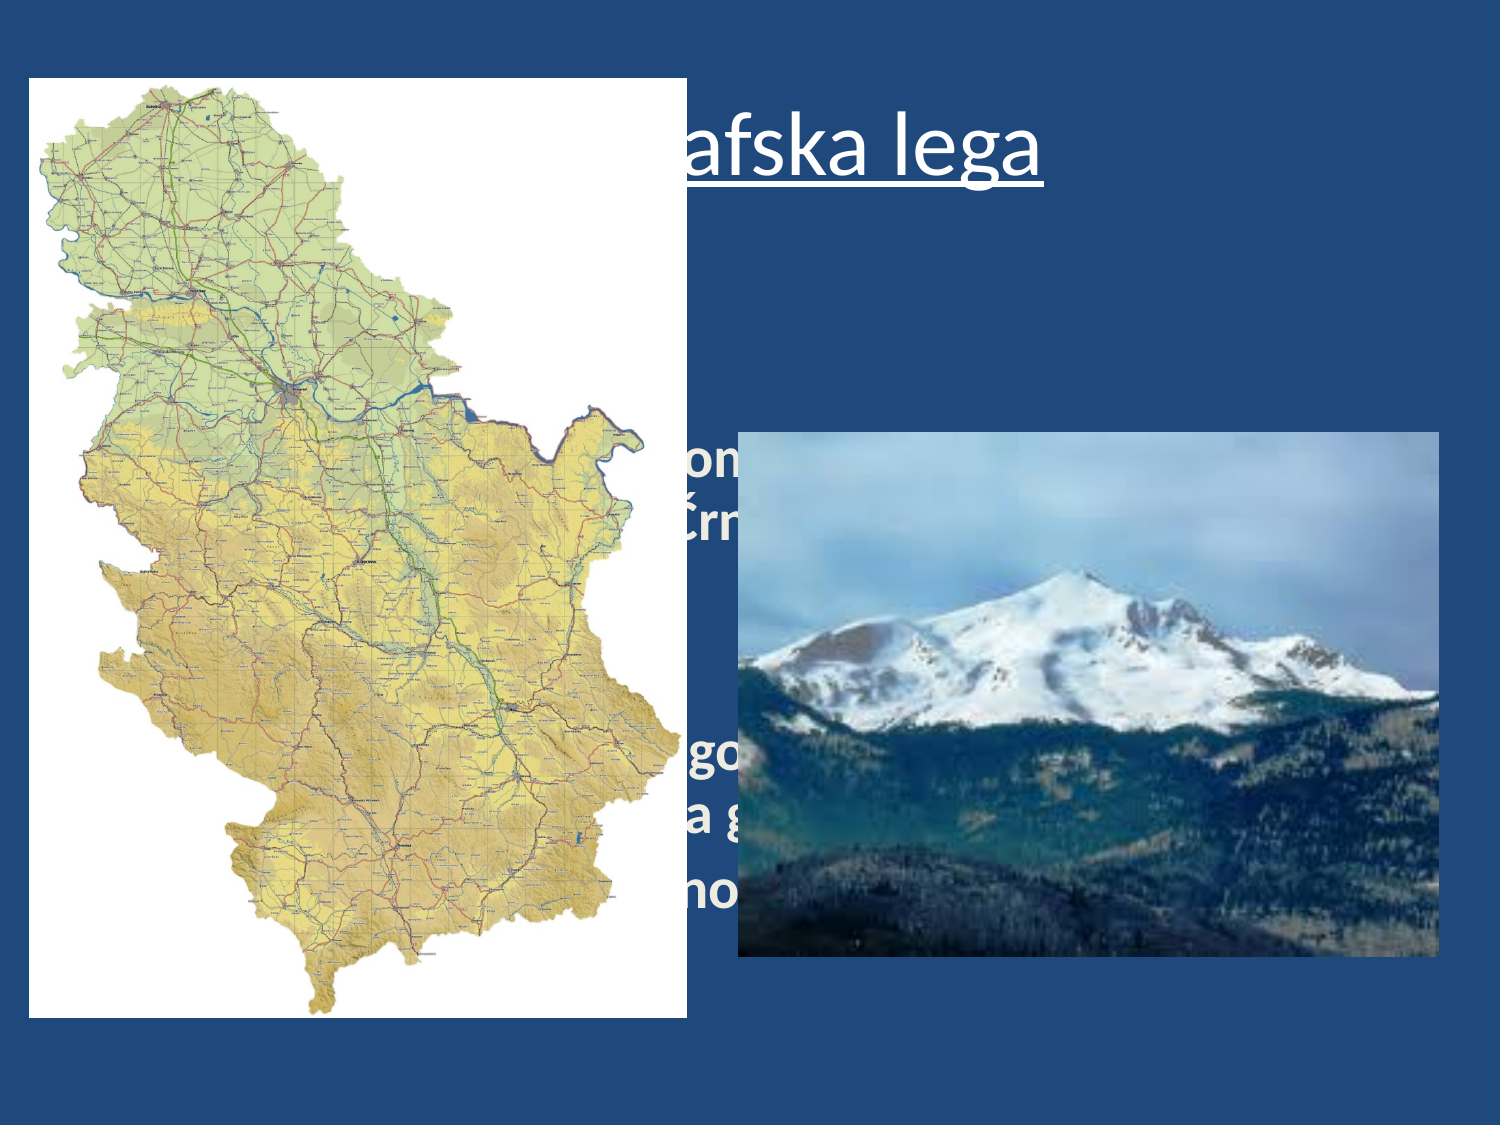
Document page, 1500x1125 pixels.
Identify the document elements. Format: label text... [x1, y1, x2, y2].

list Jugovzhodna Evropa Balkanski polotok Meji na: Madžarsko, Romunijo, Bolgarijo, Makedonijo, Kosovo, Črno Goro, Hrvaško in Bosno in Hercegovino. Severni del: Ravnina, Južni deli: razgibani in gorati – Balkanko gorovje, na katerem je tudi najvišja gora: Đeravica – 2656m. Leži v severnem zmerno toplem pasu. [687, 267, 1427, 1010]
picture [29, 78, 687, 1018]
picture [738, 432, 1439, 957]
title Geografska lega [75, 45, 1425, 233]
